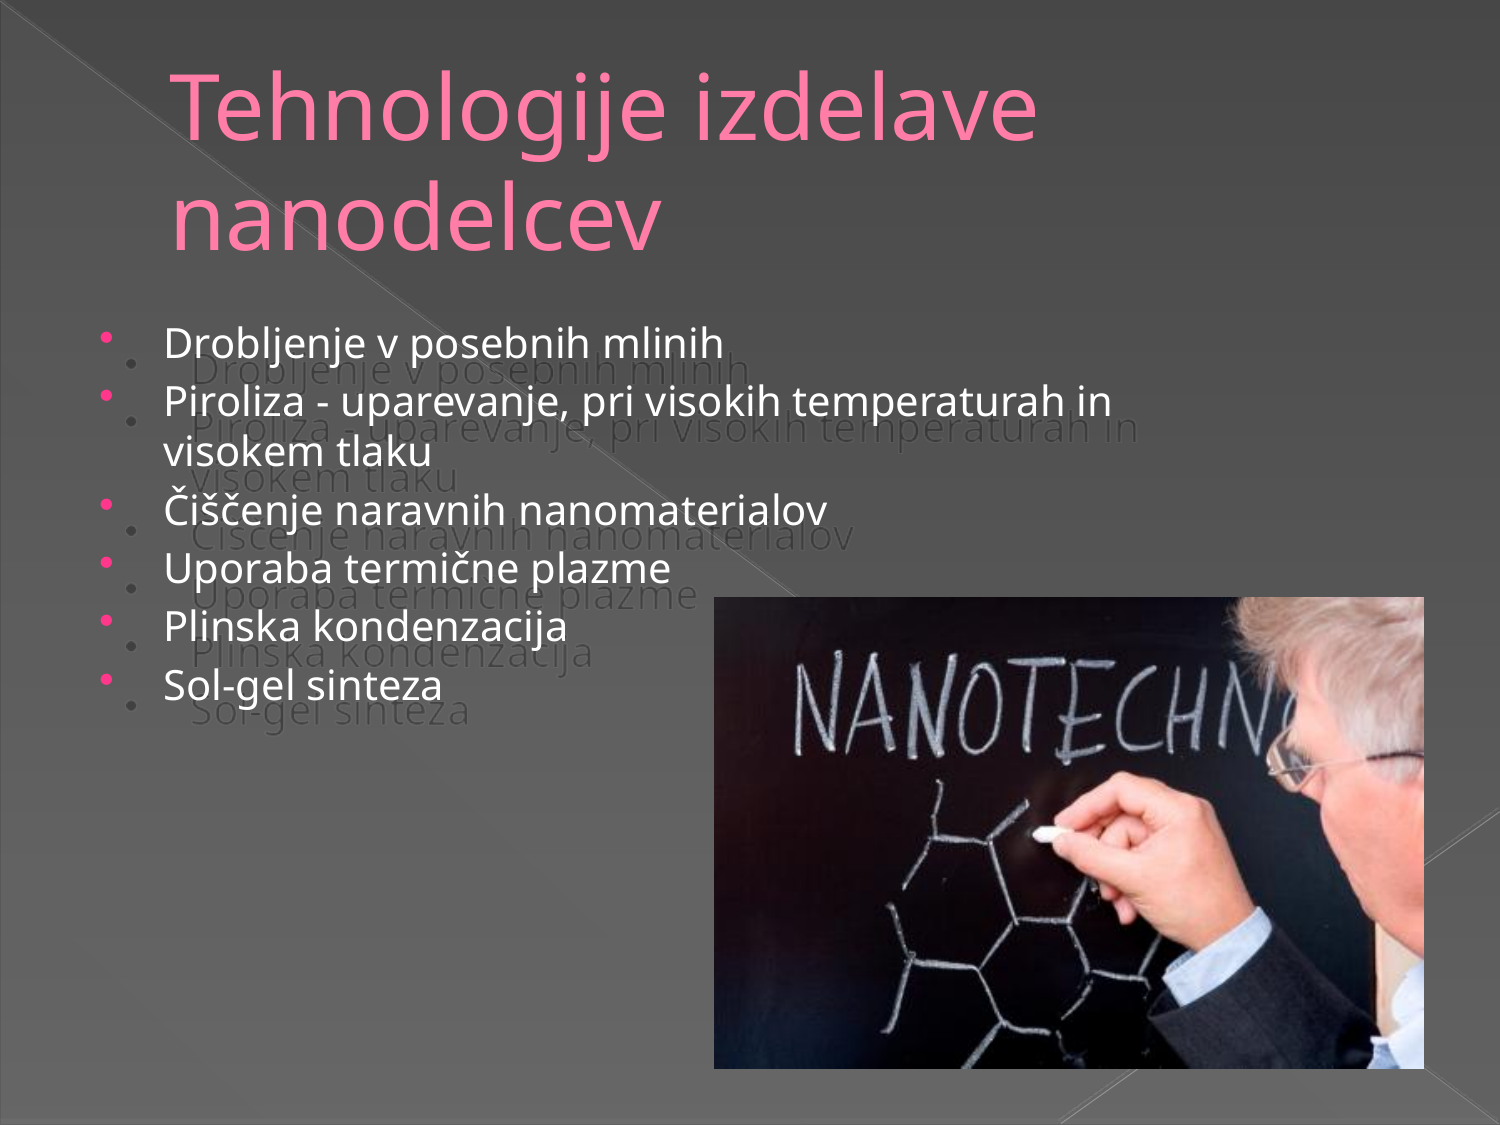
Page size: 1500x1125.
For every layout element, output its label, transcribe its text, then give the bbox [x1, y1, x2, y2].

list Drobljenje v posebnih mlinih Piroliza - uparevanje, pri visokih temperaturah in visokem tlaku Čiščenje naravnih nanomaterialov Uporaba termične plazme Plinska kondenzacija Sol-gel sinteza [75, 308, 1294, 1059]
title Tehnologije izdelave nanodelcev [75, 43, 1425, 274]
picture [714, 597, 1424, 1069]
